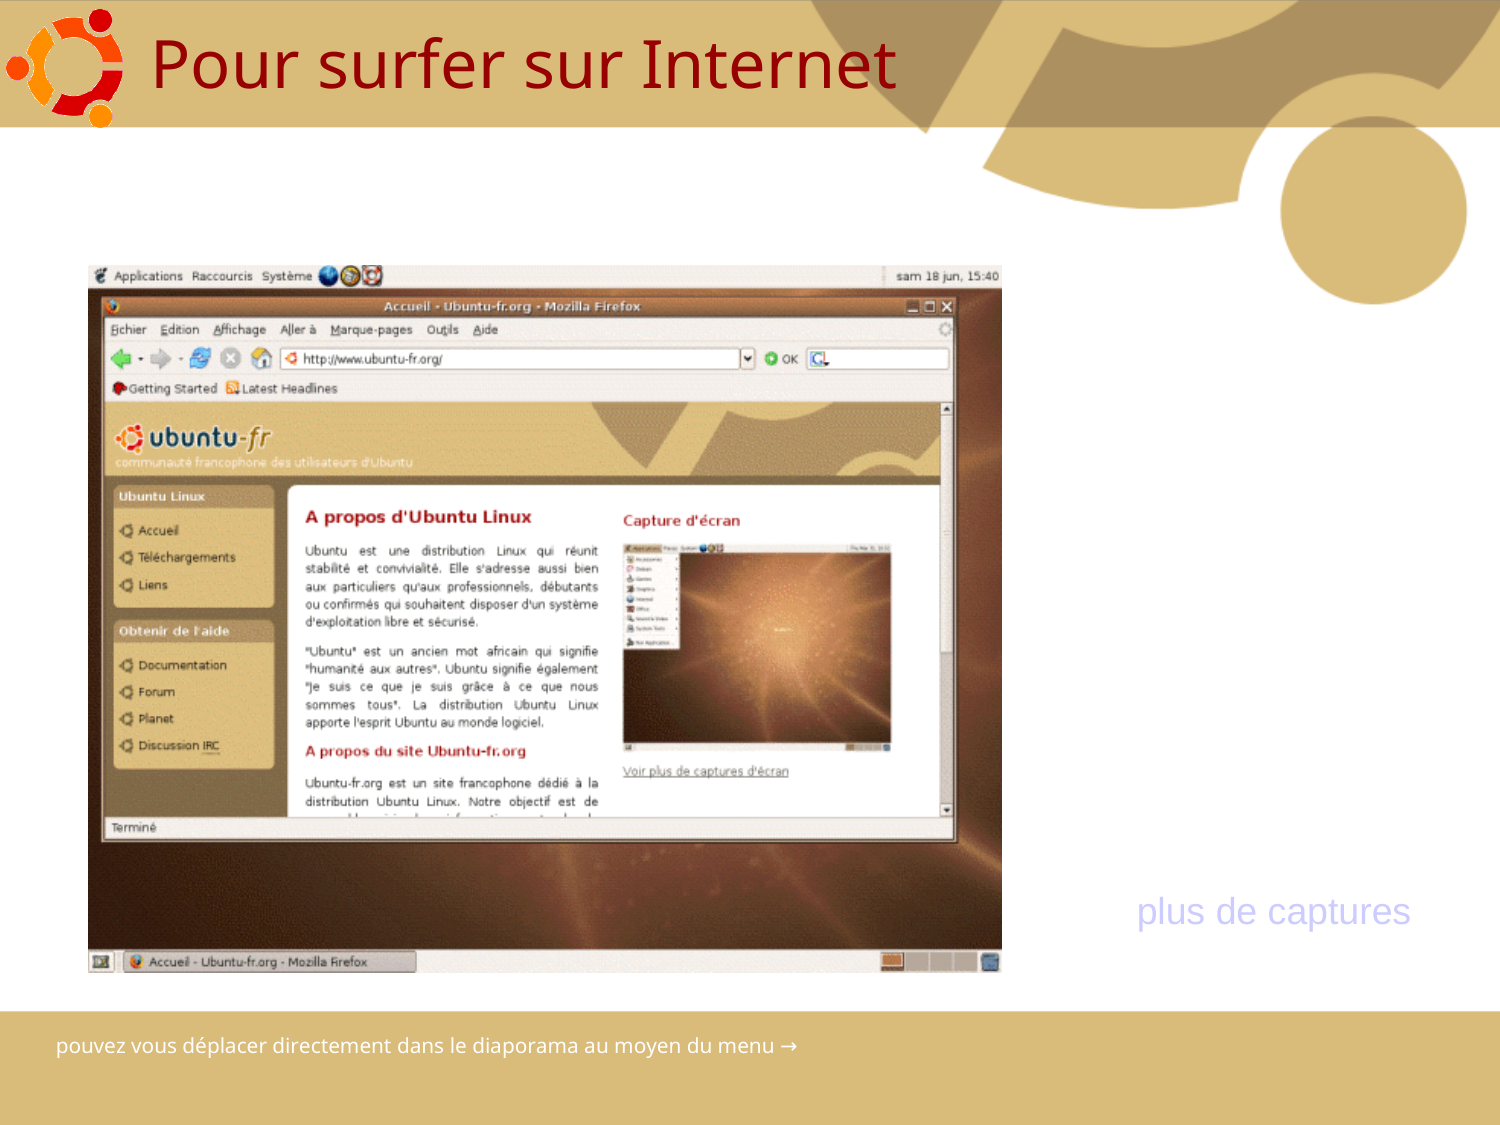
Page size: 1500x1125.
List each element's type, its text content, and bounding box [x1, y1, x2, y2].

text_box plus de captures [1122, 885, 1458, 940]
title Pour surfer sur Internet [135, 0, 1418, 159]
picture [0, 0, 1500, 975]
